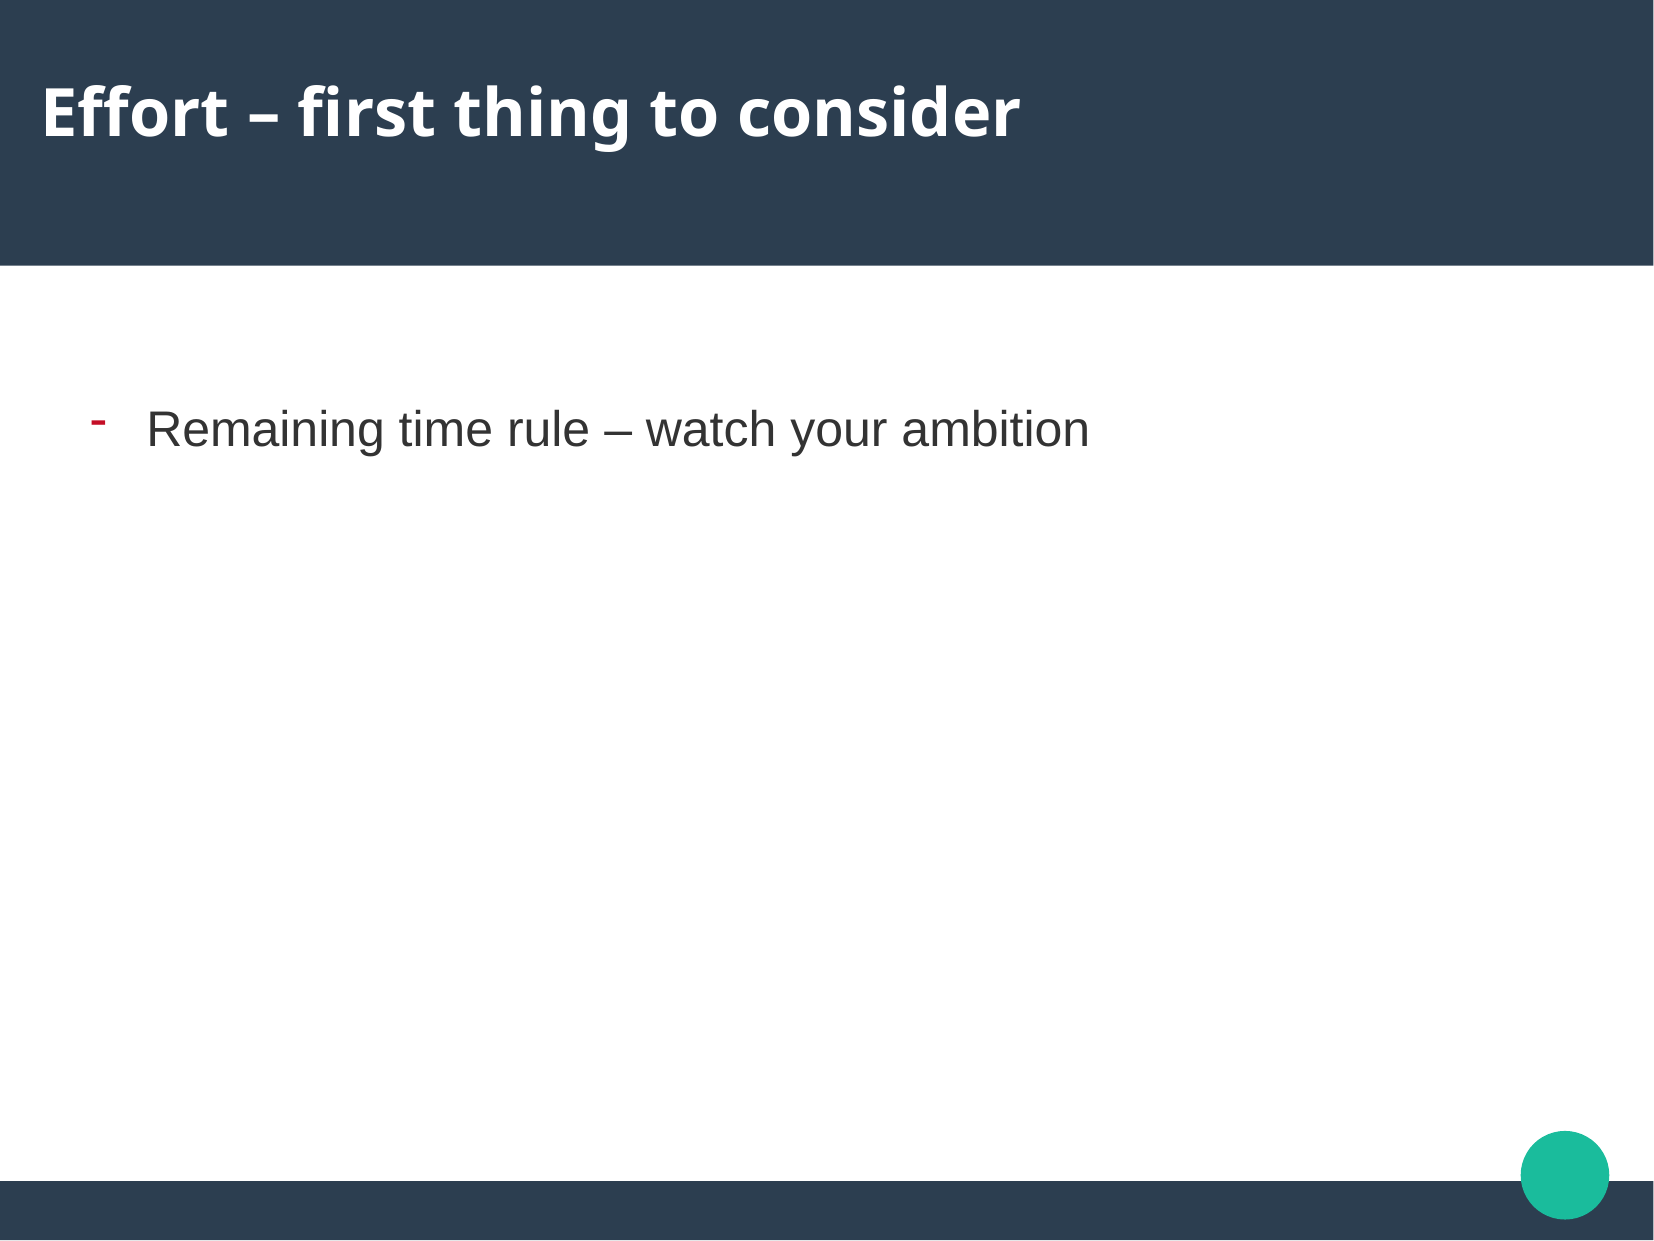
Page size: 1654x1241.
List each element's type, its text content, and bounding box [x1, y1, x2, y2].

text_box Remaining time rule – watch your ambition [75, 318, 1425, 1111]
title Effort – first thing to consider [25, 60, 1654, 160]
